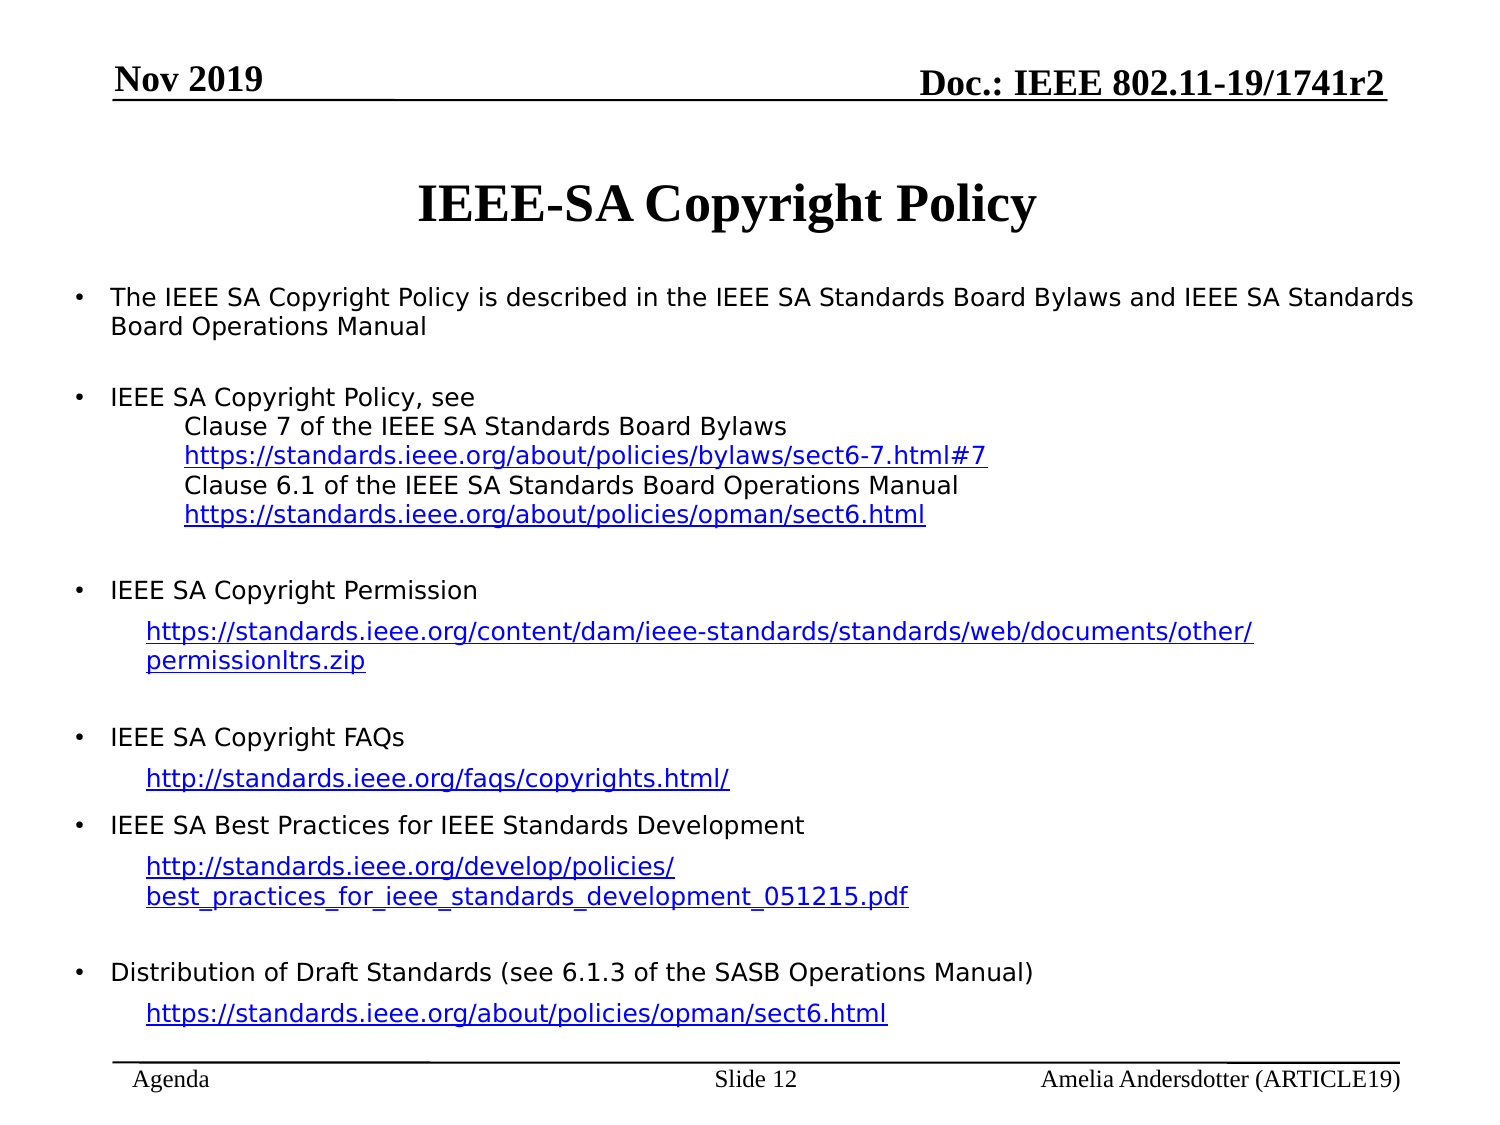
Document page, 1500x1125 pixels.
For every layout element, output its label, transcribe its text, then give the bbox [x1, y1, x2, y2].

text_box Slide <number> [712, 1062, 799, 1122]
text_box Nov 2019 [114, 54, 422, 99]
subtitle The IEEE SA Copyright Policy is described in the IEEE SA Standards Board Bylaws and IEEE SA Standards Board Operations Manual IEEE SA Copyright Policy, see Clause 7 of the IEEE SA Standards Board Bylaws https://standards.ieee.org/about/policies/bylaws/sect6-7.html#7 Clause 6.1 of the IEEE SA Standards Board Operations Manual https://standards.ieee.org/about/policies/opman/sect6.html IEEE SA Copyright Permission https://standards.ieee.org/content/dam/ieee-standards/standards/web/documents/other/permissionltrs.zip IEEE SA Copyright FAQs http://standards.ieee.org/faqs/copyrights.html/ IEEE SA Best Practices for IEEE Standards Development http://standards.ieee.org/develop/policies/best_practices_for_ieee_standards_development_051215.pdf Distribution of Draft Standards (see 6.1.3 of the SASB Operations Manual) https://standards.ieee.org/about/policies/opman/sect6.html [75, 283, 1425, 1029]
text_box IEEE-SA Copyright Policy [112, 112, 1387, 283]
text_box Amelia Andersdotter (ARTICLE19) [878, 1062, 1401, 1092]
